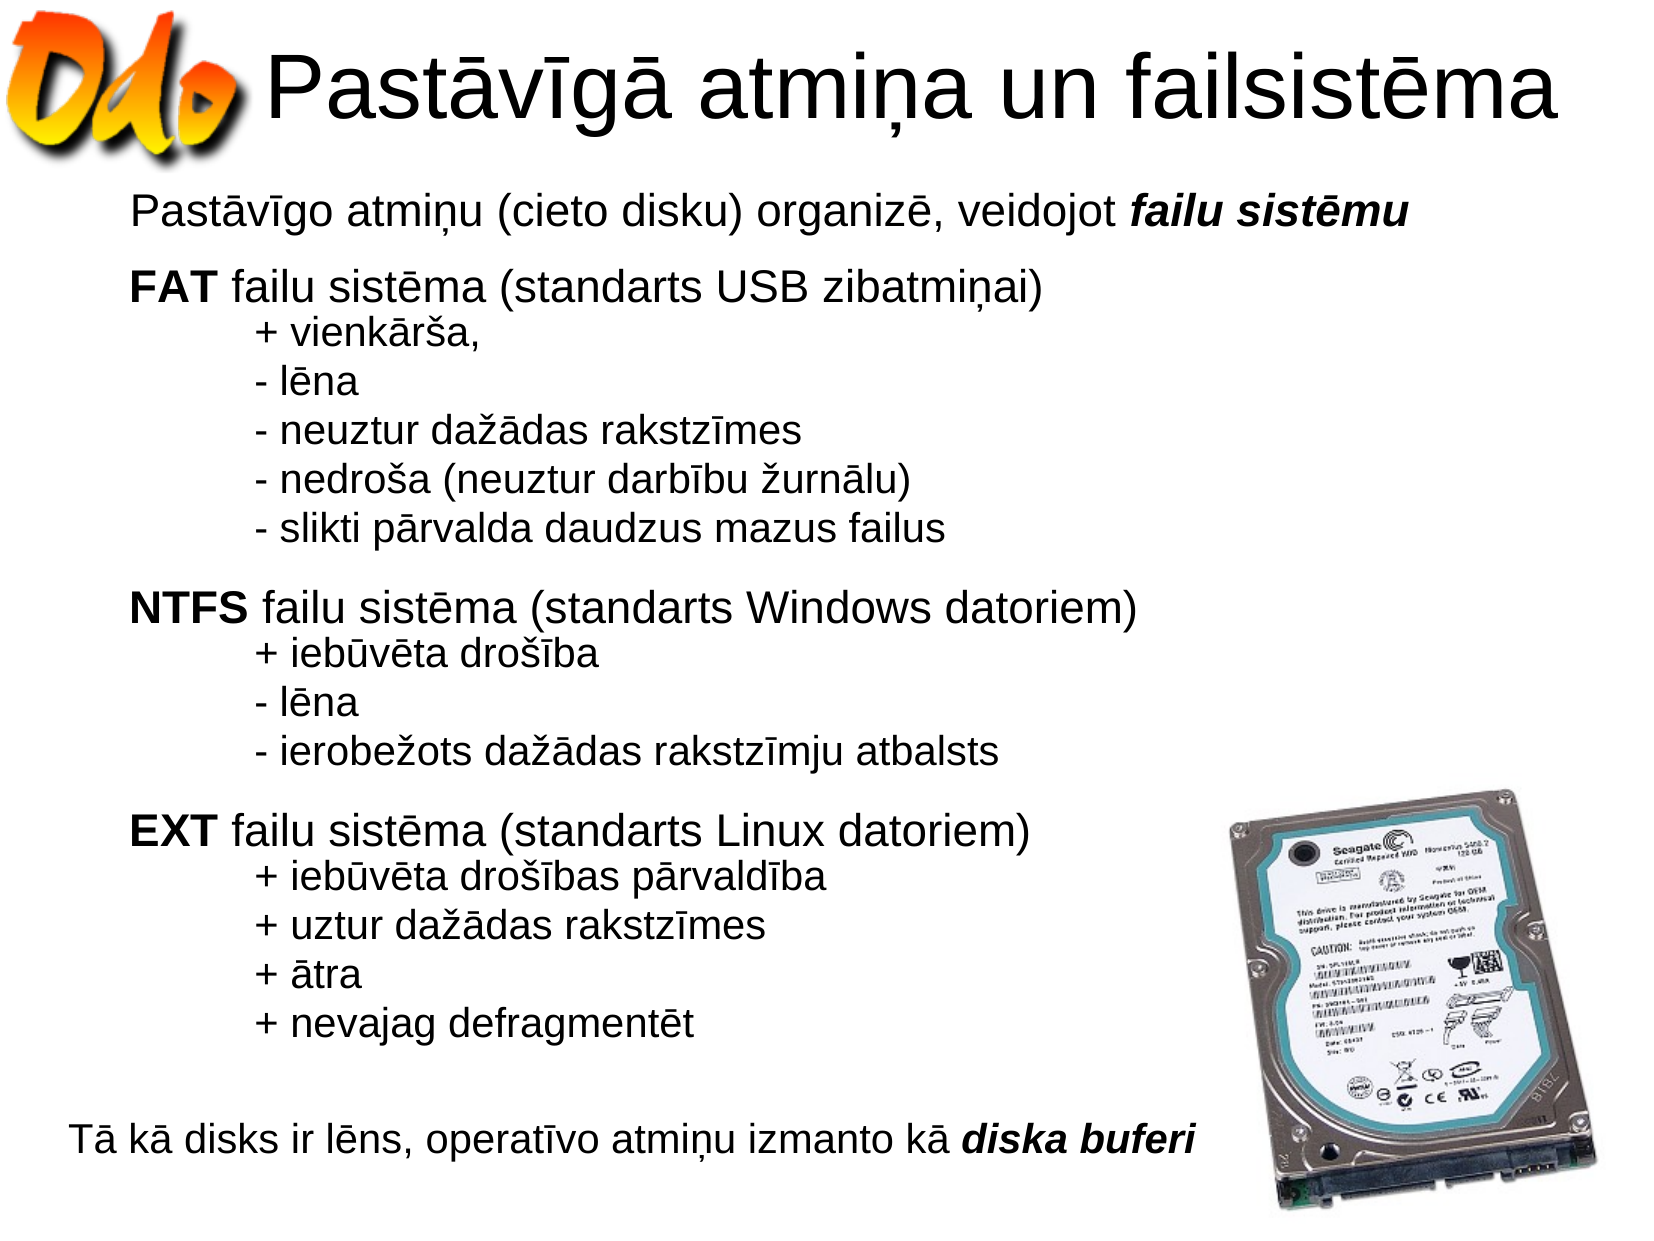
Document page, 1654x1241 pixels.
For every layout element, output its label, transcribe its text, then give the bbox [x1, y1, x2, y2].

title Pastāvīgā atmiņa un failsistēma [177, 39, 1648, 142]
text_box Tā kā disks ir lēns, operatīvo atmiņu izmanto kā diska buferi [11, 1115, 1223, 1176]
picture [5, 6, 263, 178]
list Pastāvīgo atmiņu (cieto disku) organizē, veidojot failu sistēmu FAT failu sistēma (standarts USB zibatmiņai) + vienkārša, - lēna - neuztur dažādas rakstzīmes - nedroša (neuztur darbību žurnālu) - slikti pārvalda daudzus mazus failus NTFS failu sistēma (standarts Windows datoriem) + iebūvēta drošība - lēna - ierobežots dažādas rakstzīmju atbalsts EXT failu sistēma (standarts Linux datoriem) + iebūvēta drošības pārvaldība + uztur dažādas rakstzīmes + ātra + nevajag defragmentēt [73, 185, 1453, 1040]
picture [1185, 773, 1636, 1224]
